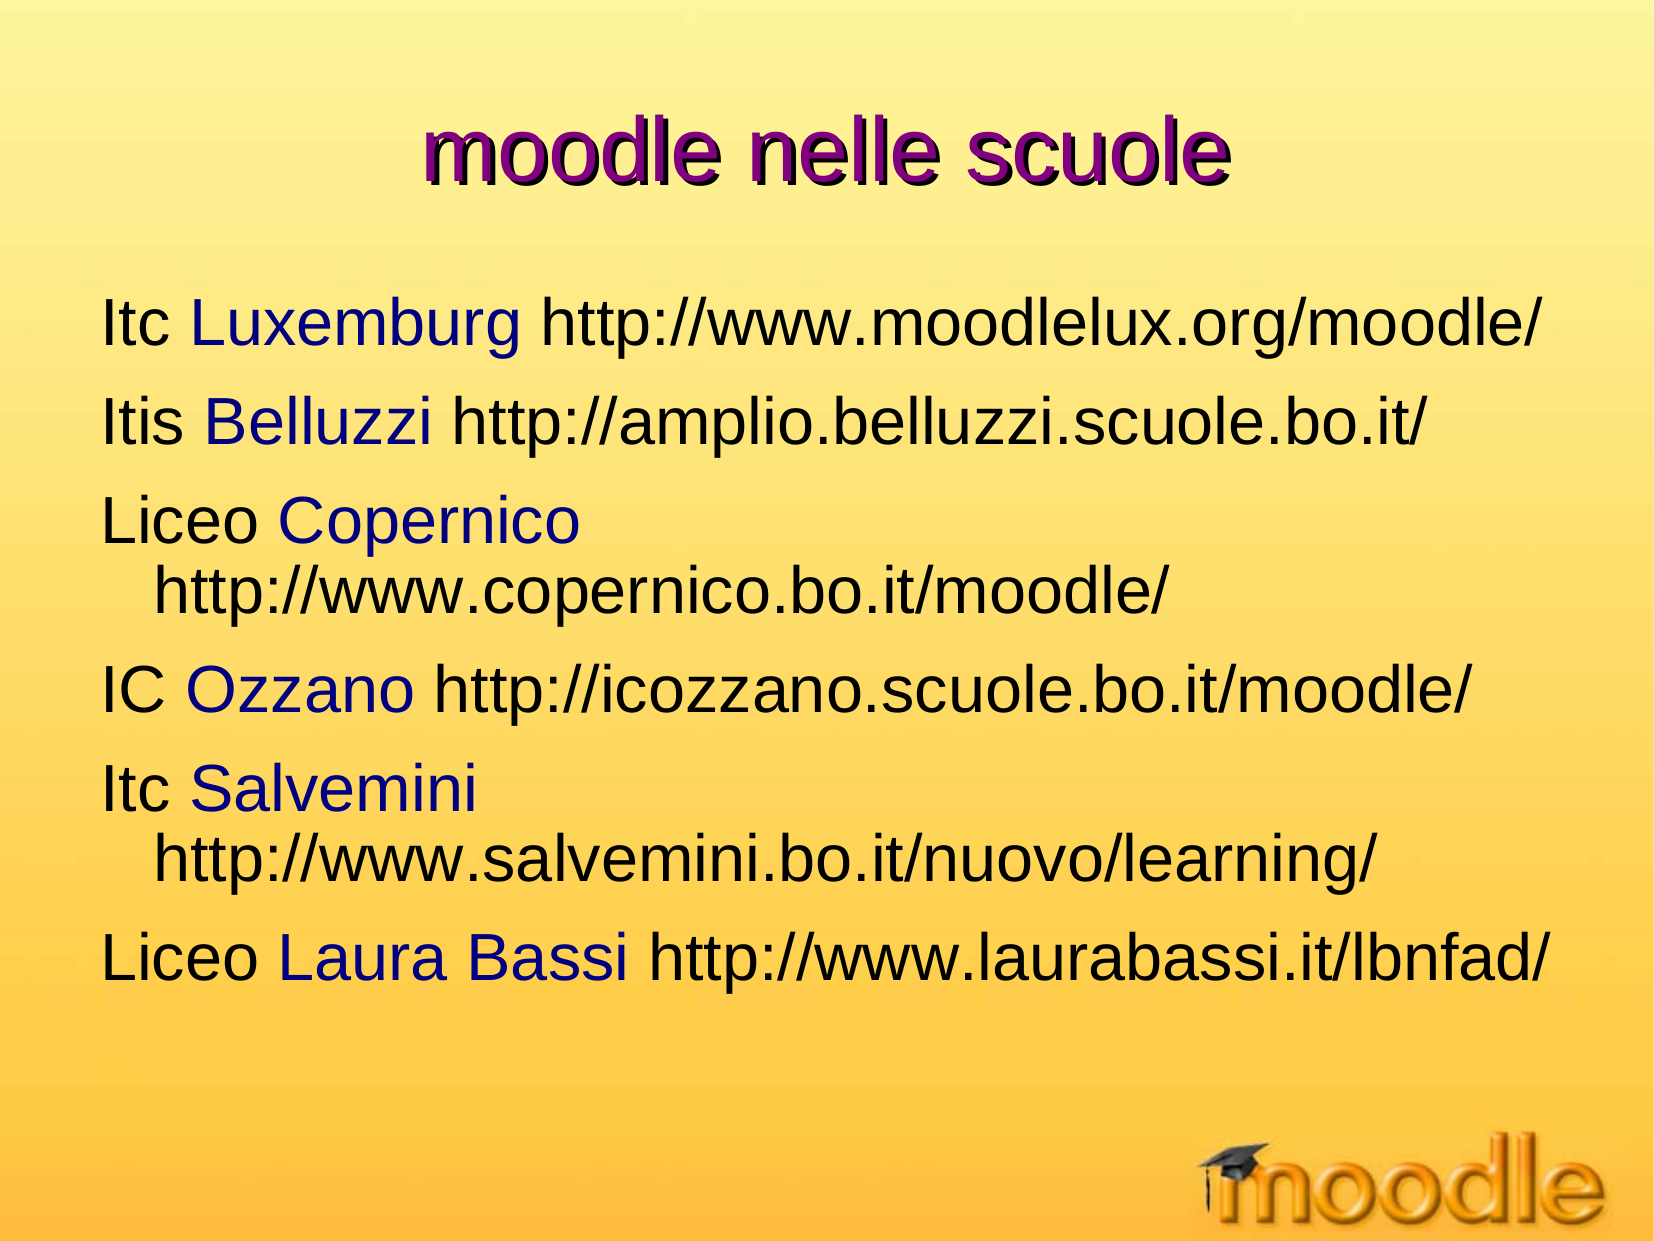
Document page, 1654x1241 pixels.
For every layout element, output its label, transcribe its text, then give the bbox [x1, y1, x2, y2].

title moodle nelle scuole [82, 49, 1571, 257]
list Itc Luxemburg http://www.moodlelux.org/moodle/ Itis Belluzzi http://amplio.belluzzi.scuole.bo.it/ Liceo Copernico http://www.copernico.bo.it/moodle/ IC Ozzano http://icozzano.scuole.bo.it/moodle/ Itc Salvemini http://www.salvemini.bo.it/nuovo/learning/ Liceo Laura Bassi http://www.laurabassi.it/lbnfad/ [82, 290, 1571, 1139]
picture [0, 0, 1654, 1241]
